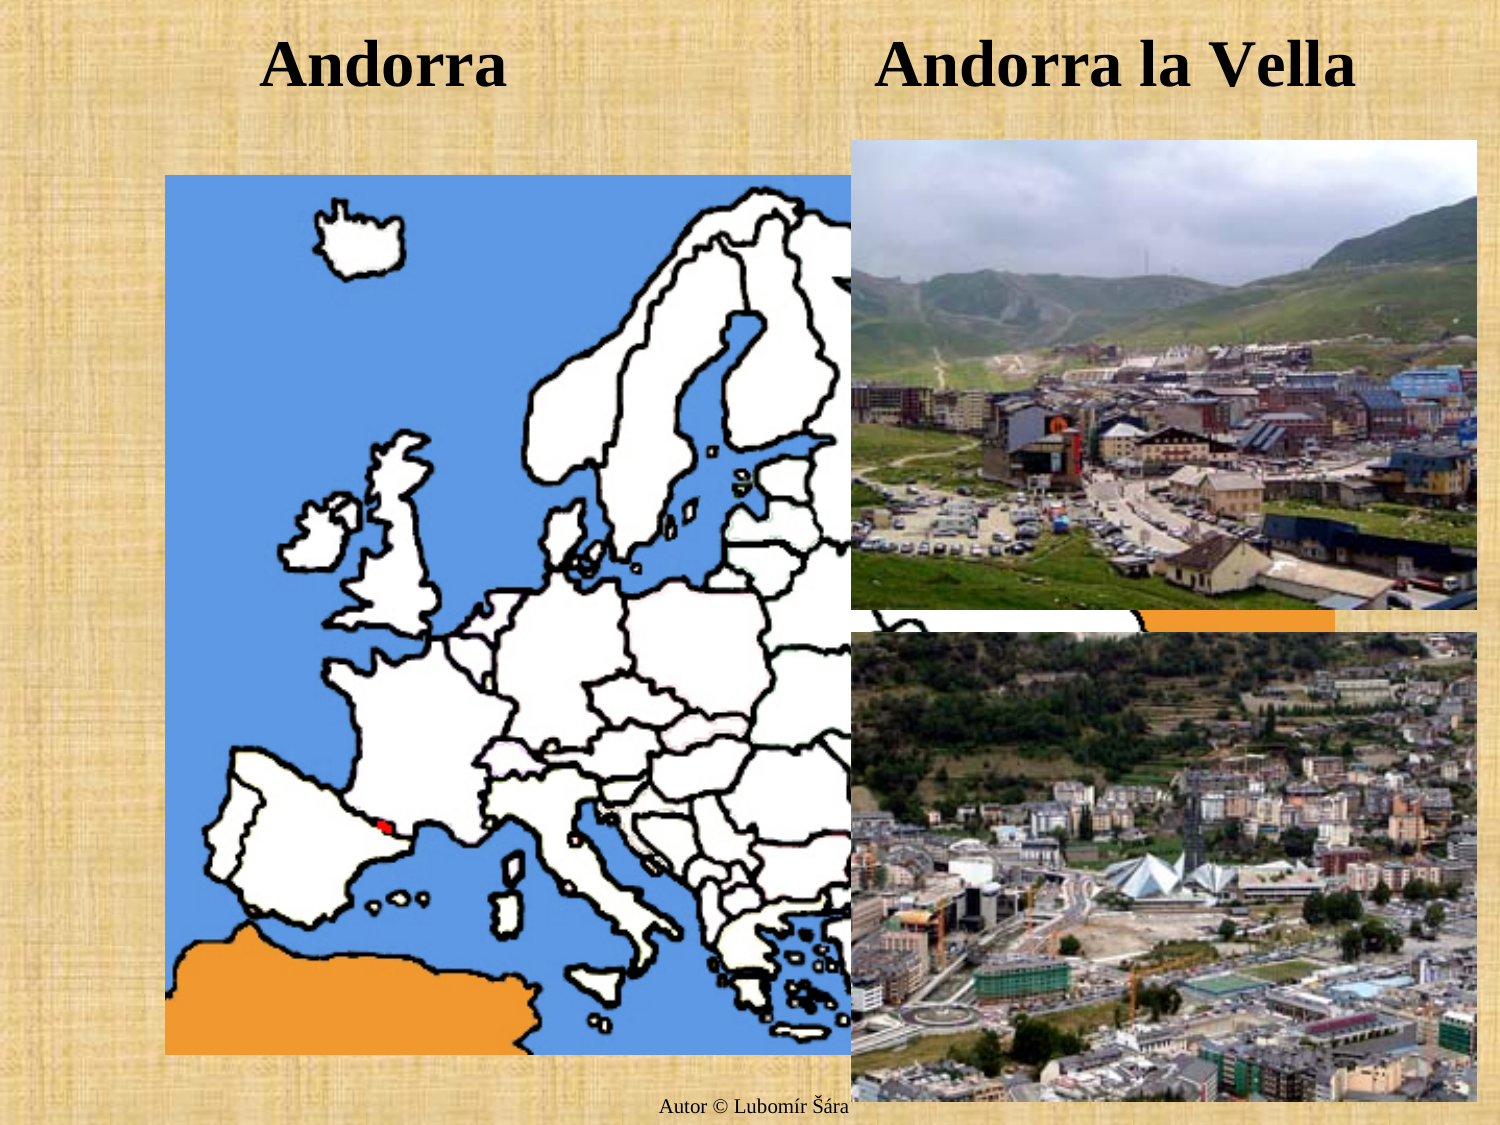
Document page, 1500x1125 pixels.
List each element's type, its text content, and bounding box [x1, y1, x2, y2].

picture [0, 0, 1500, 1125]
text_box Andorra la Vella [761, 11, 1471, 108]
text_box Autor © Lubomír Šára [643, 1084, 865, 1125]
text_box Andorra [29, 11, 739, 108]
